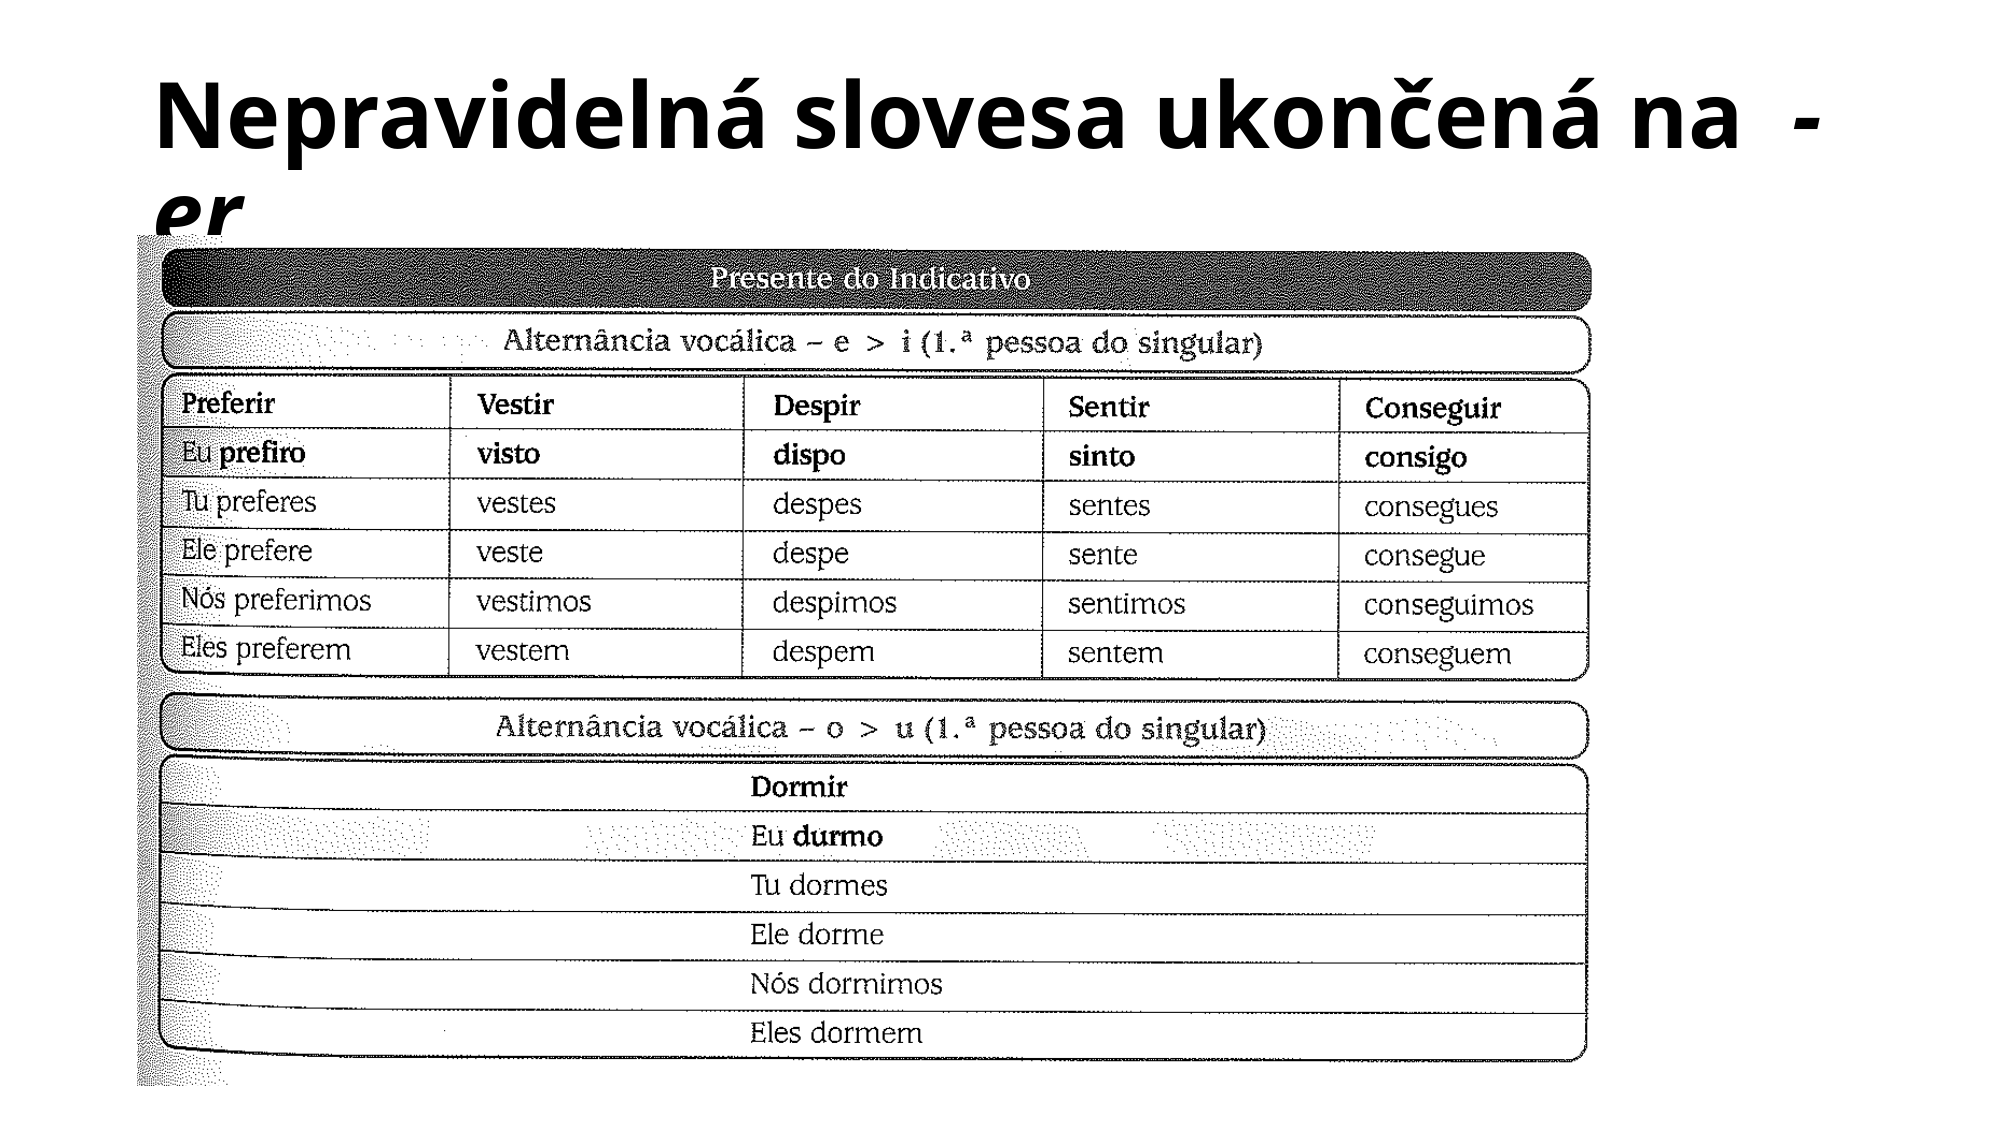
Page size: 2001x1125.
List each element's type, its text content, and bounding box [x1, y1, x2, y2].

picture [137, 235, 1624, 1086]
title Nepravidelná slovesa ukončená na - er [137, 59, 1863, 278]
